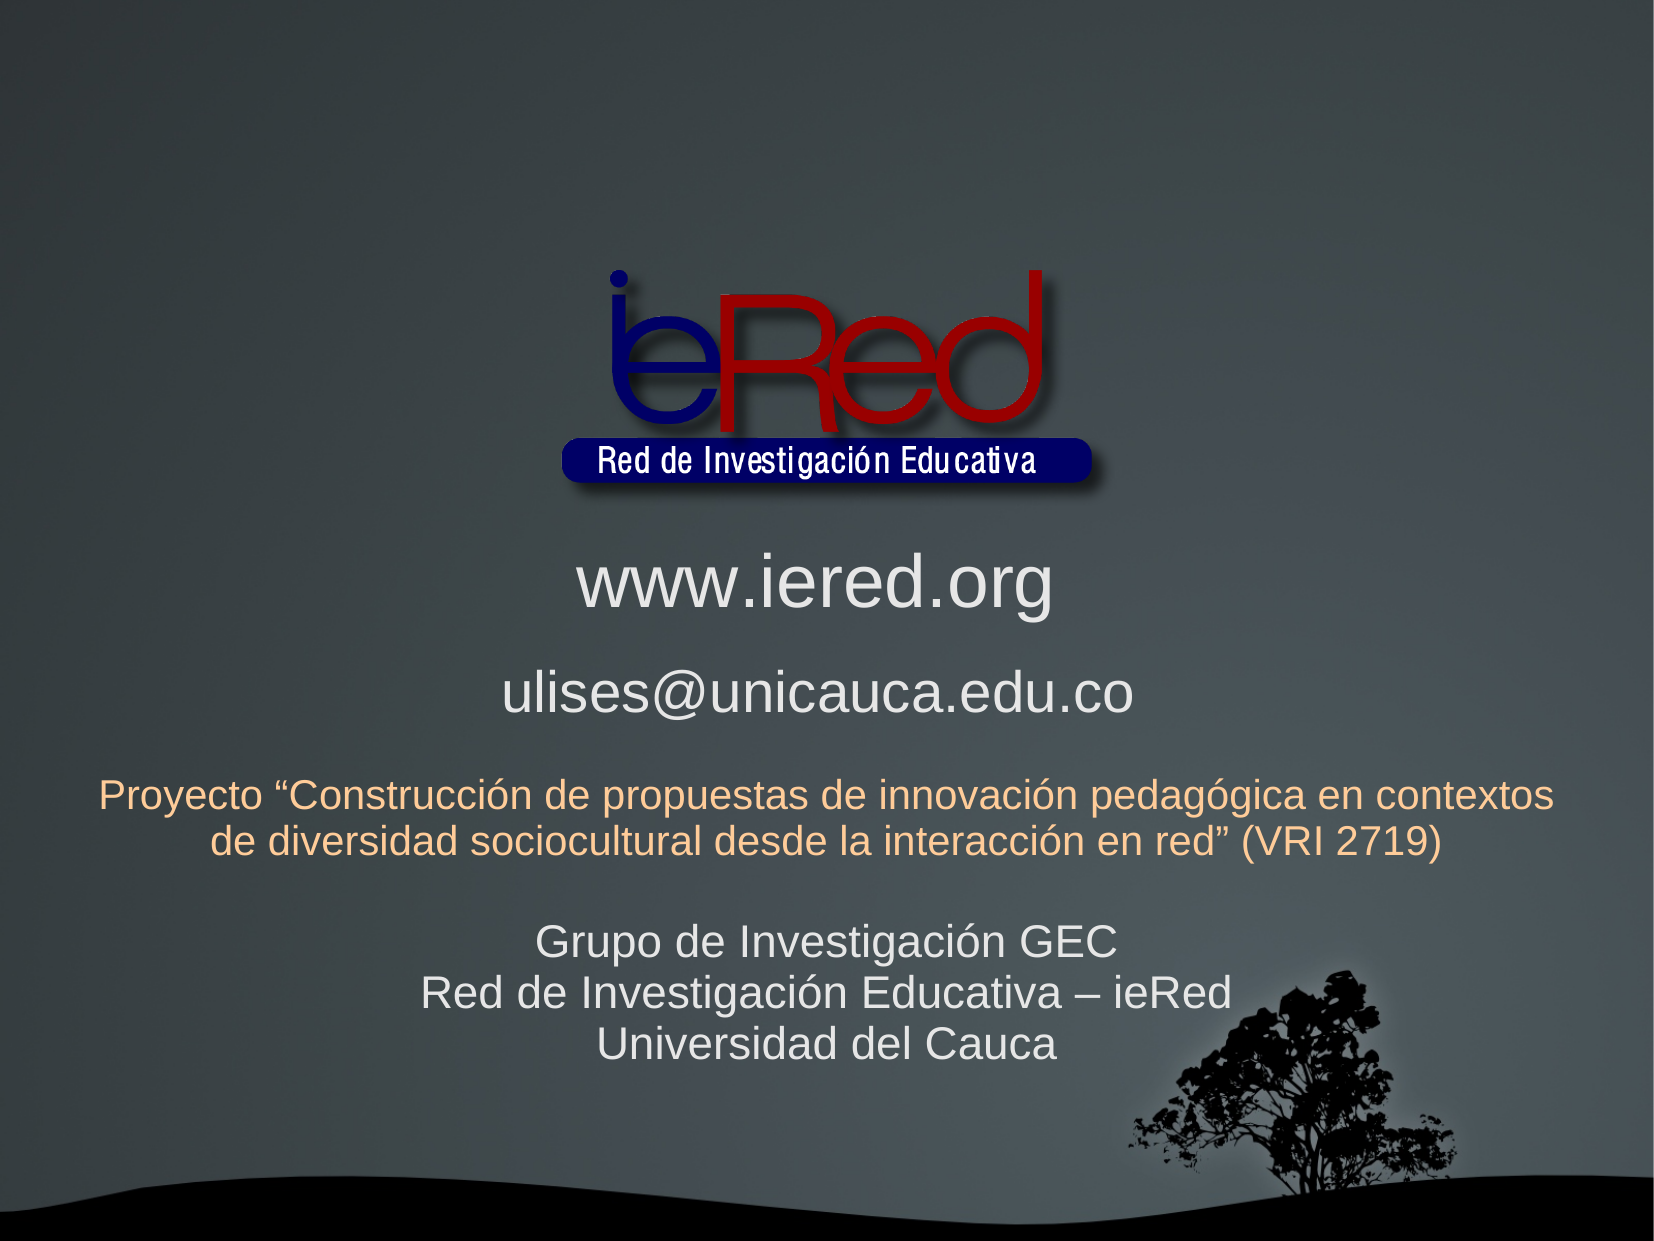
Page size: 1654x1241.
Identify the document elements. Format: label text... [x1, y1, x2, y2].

picture [0, 0, 1654, 1241]
subtitle www.iered.org ulises@unicauca.edu.co Proyecto “Construcción de propuestas de innovación pedagógica en contextos de diversidad sociocultural desde la interacción en red” (VRI 2719) Grupo de Investigación GEC Red de Investigación Educativa – ieRed Universidad del Cauca [82, 538, 1571, 1070]
